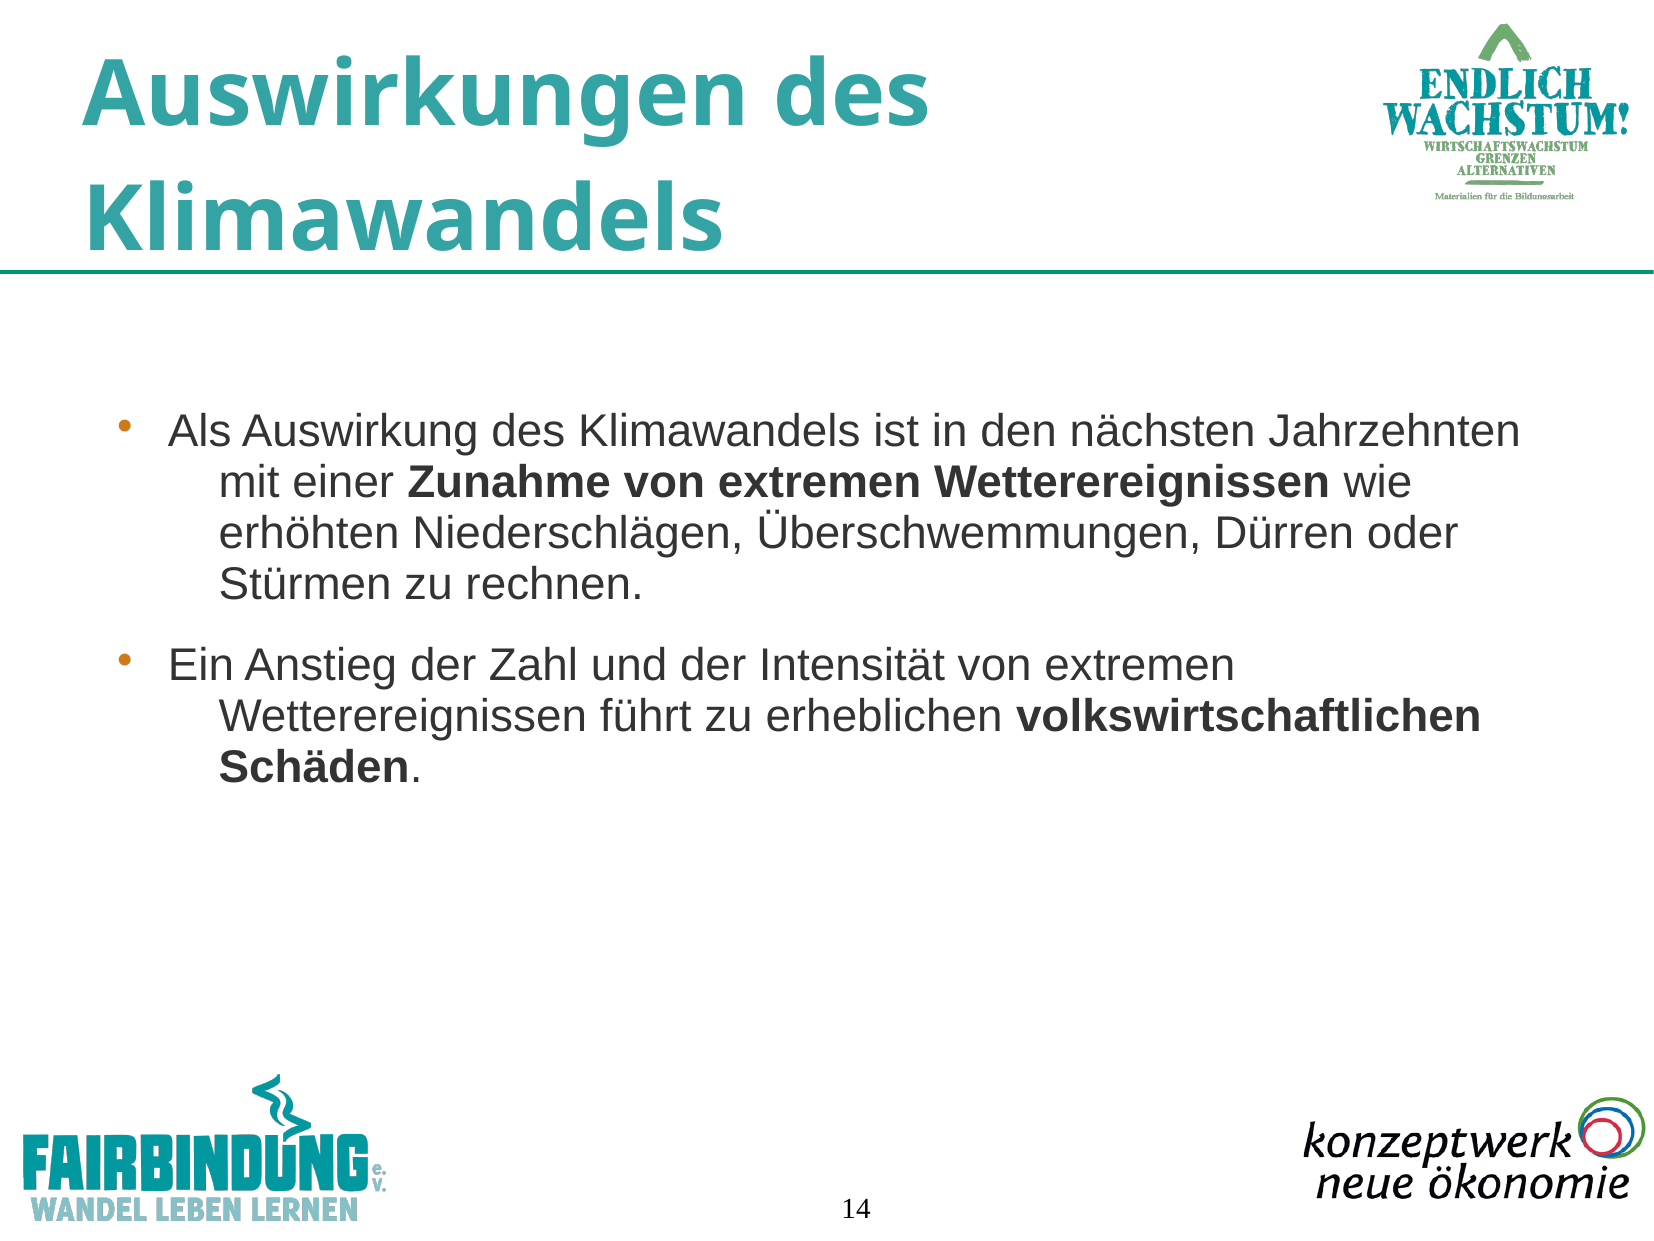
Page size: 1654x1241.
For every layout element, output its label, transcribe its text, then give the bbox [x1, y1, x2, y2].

text_box Als Auswirkung des Klimawandels ist in den nächsten Jahrzehnten mit einer Zunahme von extremen Wetterereignissen wie erhöhten Niederschlägen, Überschwemmungen, Dürren oder Stürmen zu rechnen. Ein Anstieg der Zahl und der Intensität von extremen Wetterereignissen führt zu erheblichen volkswirtschaftlichen Schäden. [82, 401, 1571, 1152]
picture [23, 1074, 386, 1221]
picture [1382, 23, 1630, 201]
title Auswirkungen des Klimawandels [82, 49, 1571, 257]
picture [1291, 1081, 1654, 1235]
